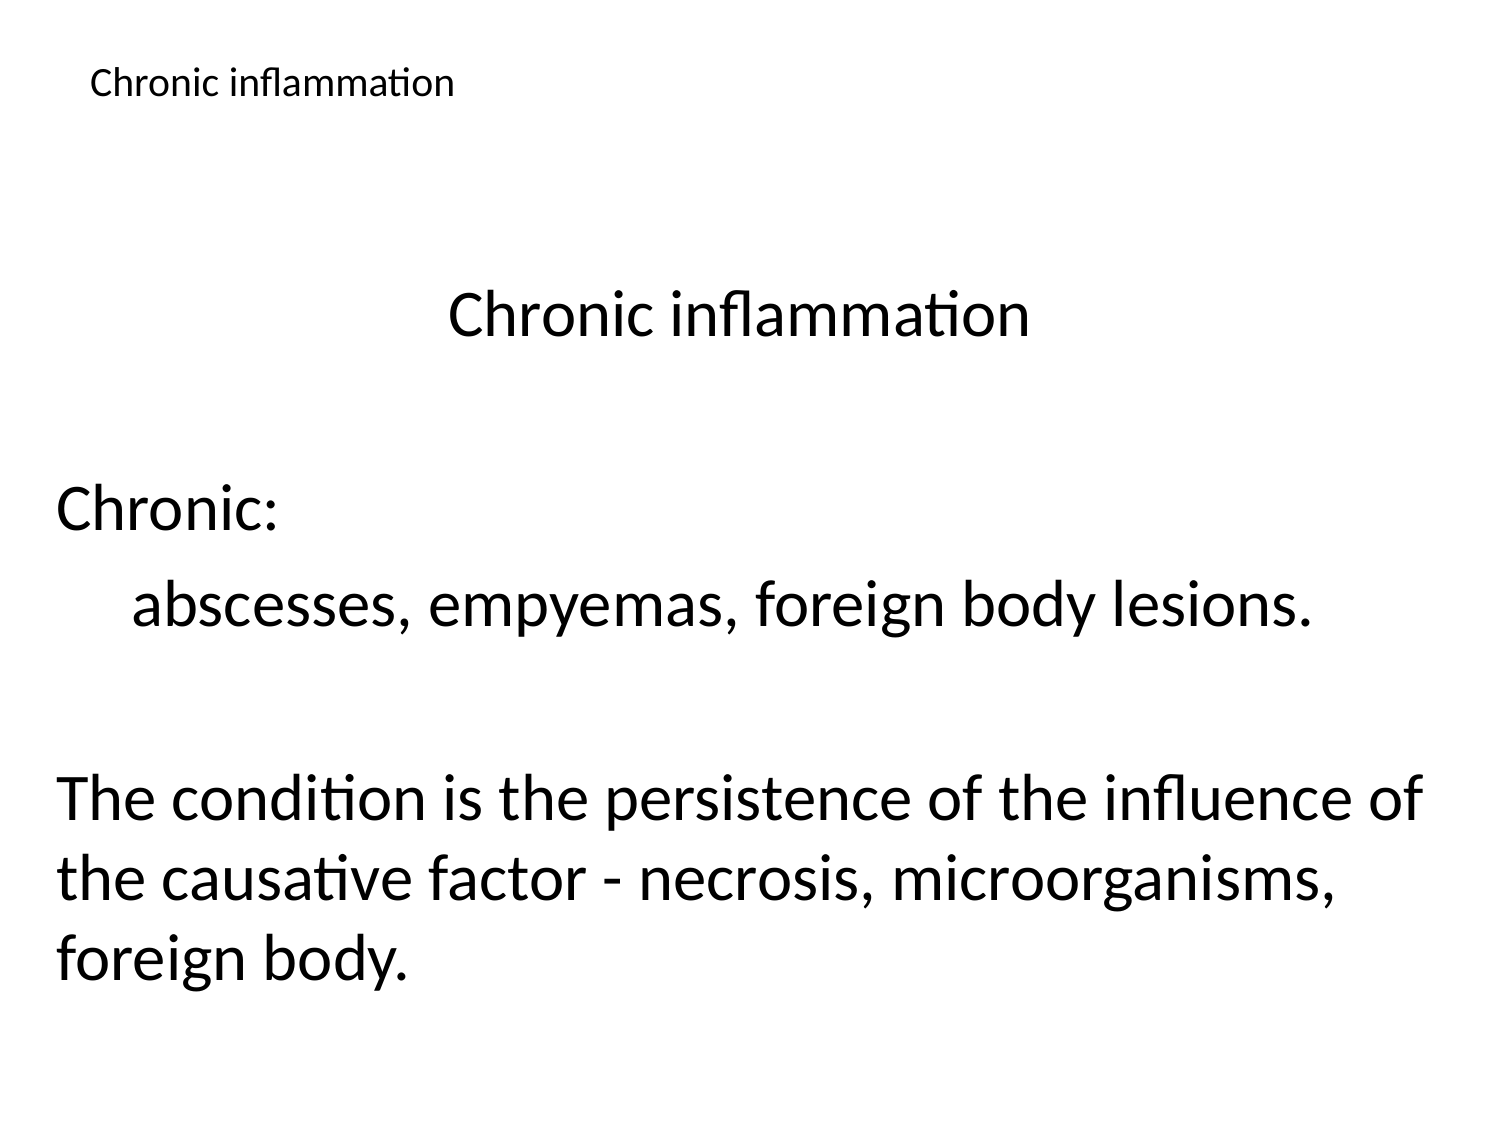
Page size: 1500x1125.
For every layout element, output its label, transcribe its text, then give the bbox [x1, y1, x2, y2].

list Chronic inflammation Chronic: abscesses, empyemas, foreign body lesions. The condition is the persistence of the influence of the causative factor - necrosis, microorganisms, foreign body. [41, 262, 1459, 1005]
title Chronic inflammation [75, 45, 538, 114]
